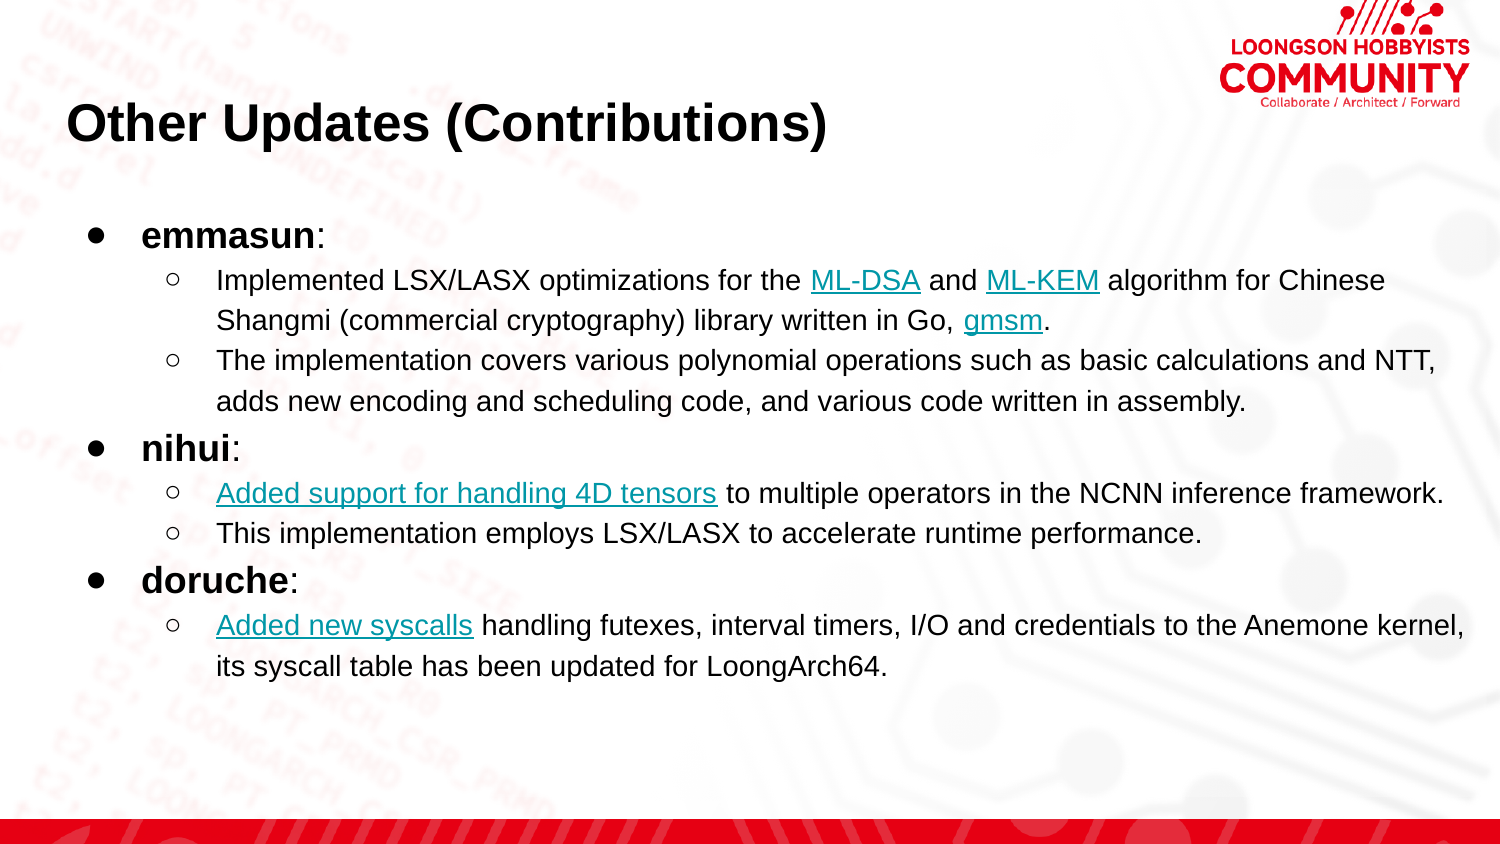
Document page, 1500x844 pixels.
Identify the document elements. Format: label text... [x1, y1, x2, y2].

title Other Updates (Contributions) [51, 72, 1449, 167]
list emmasun: Implemented LSX/LASX optimizations for the ML-DSA and ML-KEM algorithm for Chinese Shangmi (commercial cryptography) library written in Go, gmsm. The implementation covers various polynomial operations such as basic calculations and NTT, adds new encoding and scheduling code, and various code written in assembly. nihui: Added support for handling 4D tensors to multiple operators in the NCNN inference framework. This implementation employs LSX/LASX to accelerate runtime performance. doruche: Added new syscalls handling futexes, interval timers, I/O and credentials to the Anemone kernel, its syscall table has been updated for LoongArch64. [51, 189, 1487, 797]
picture [0, 0, 1500, 844]
